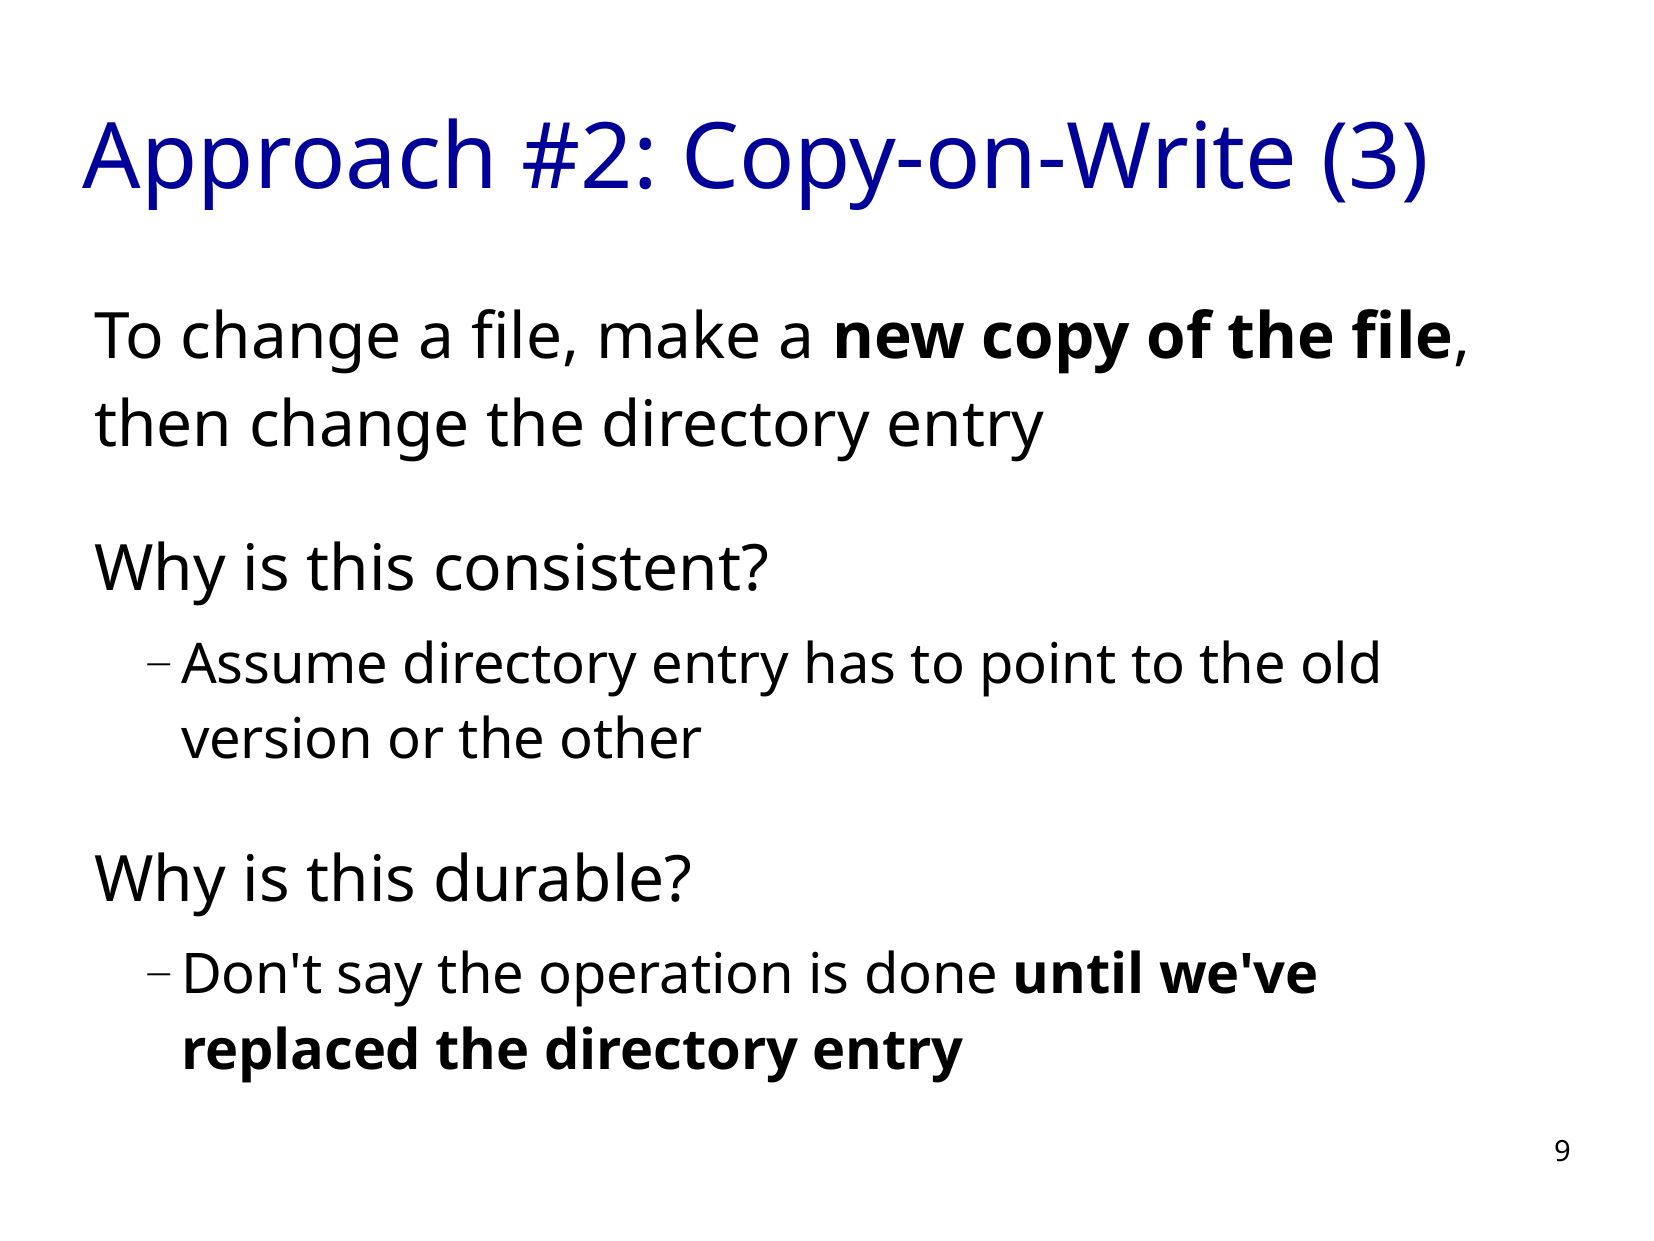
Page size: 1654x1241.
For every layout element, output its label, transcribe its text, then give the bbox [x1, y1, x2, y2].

title Approach #2: Copy-on-Write (3) [82, 49, 1571, 257]
list To change a file, make a new copy of the file, then change the directory entry Why is this consistent? Assume directory entry has to point to the old version or the other Why is this durable? Don't say the operation is done until we've replaced the directory entry [60, 290, 1571, 1096]
